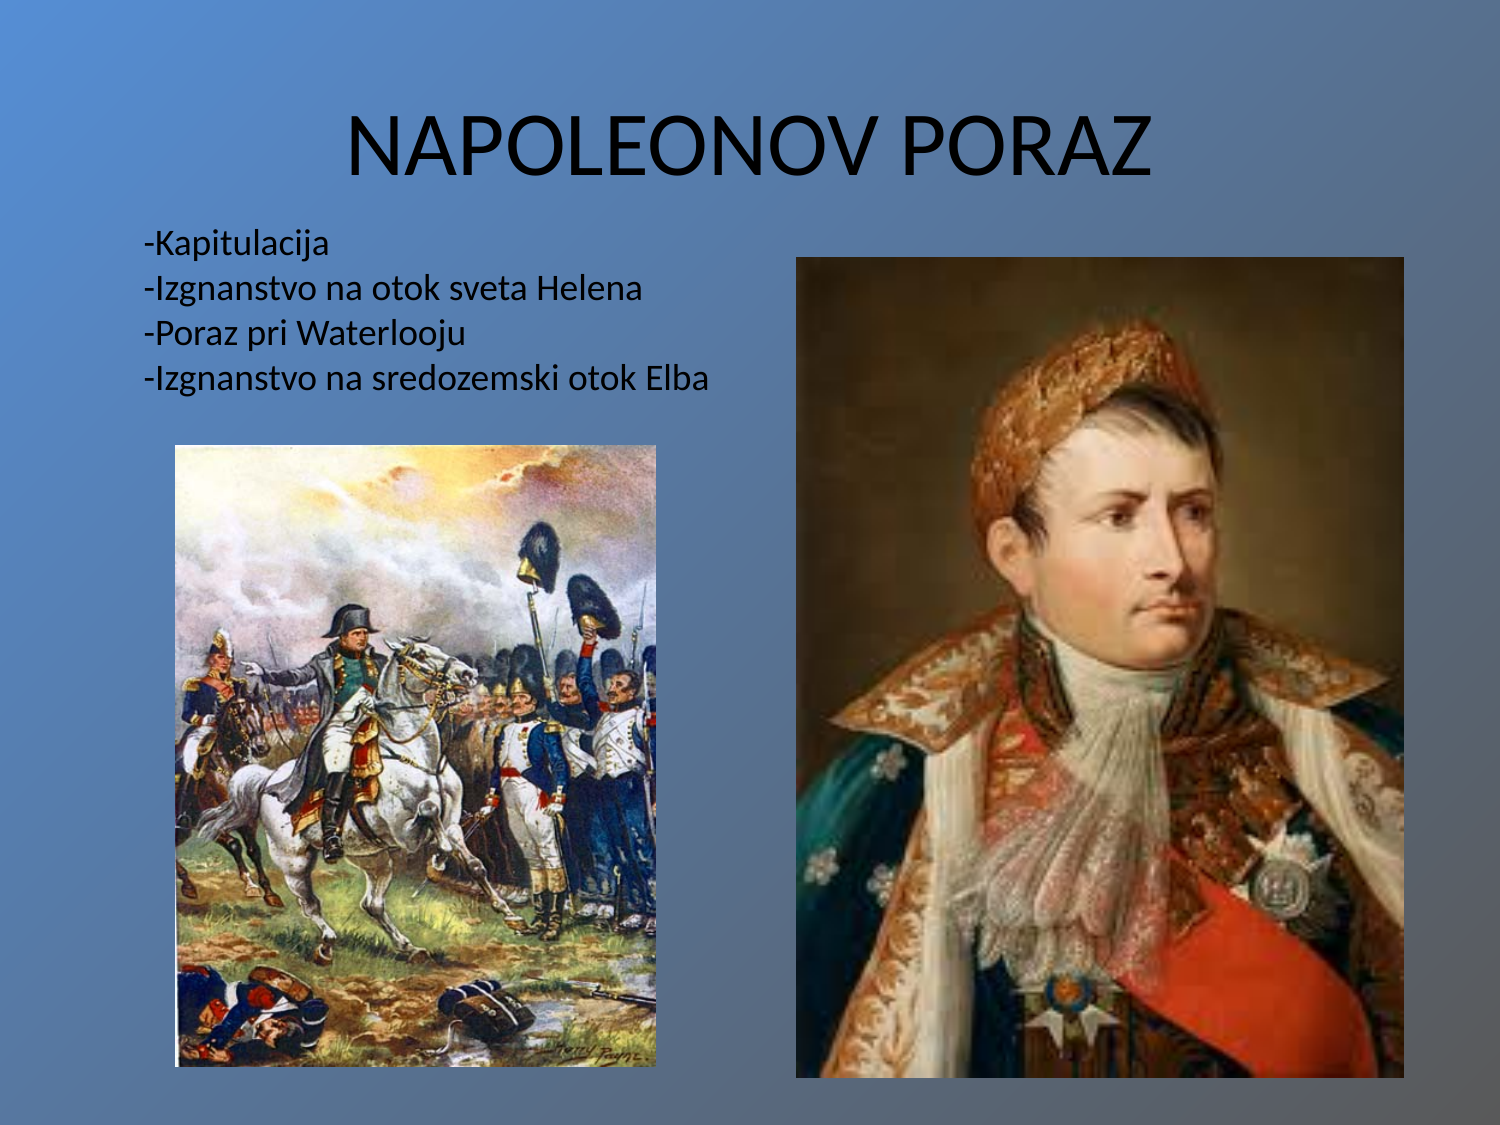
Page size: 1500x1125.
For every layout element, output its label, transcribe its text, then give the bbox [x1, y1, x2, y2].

picture [175, 445, 656, 1067]
picture [796, 257, 1404, 1078]
title NAPOLEONOV PORAZ [75, 45, 1425, 233]
text_box -Kapitulacija -Izgnanstvo na otok sveta Helena -Poraz pri Waterlooju -Izgnanstvo na sredozemski otok Elba [128, 210, 985, 586]
